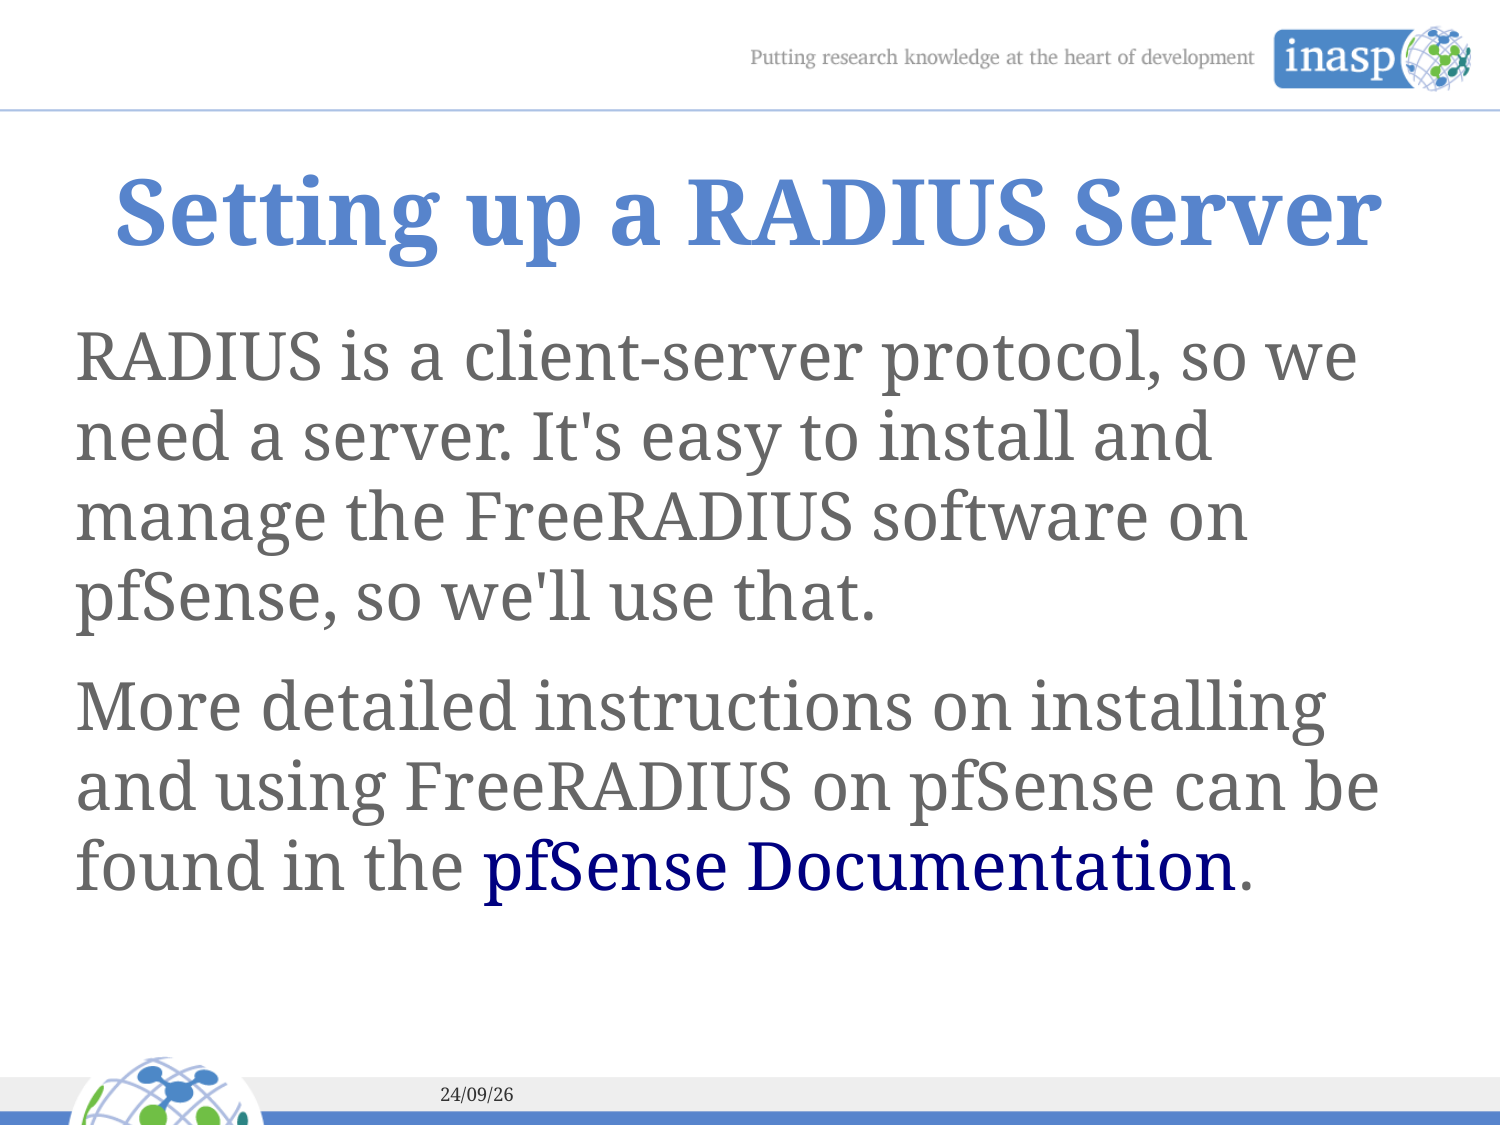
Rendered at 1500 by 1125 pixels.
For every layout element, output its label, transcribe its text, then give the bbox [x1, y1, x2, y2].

picture [0, 0, 1500, 1125]
list RADIUS is a client-server protocol, so we need a server. It's easy to install and manage the FreeRADIUS software on pfSense, so we'll use that. More detailed instructions on installing and using FreeRADIUS on pfSense can be found in the pfSense Documentation. [75, 313, 1426, 967]
title Setting up a RADIUS Server [75, 129, 1426, 313]
